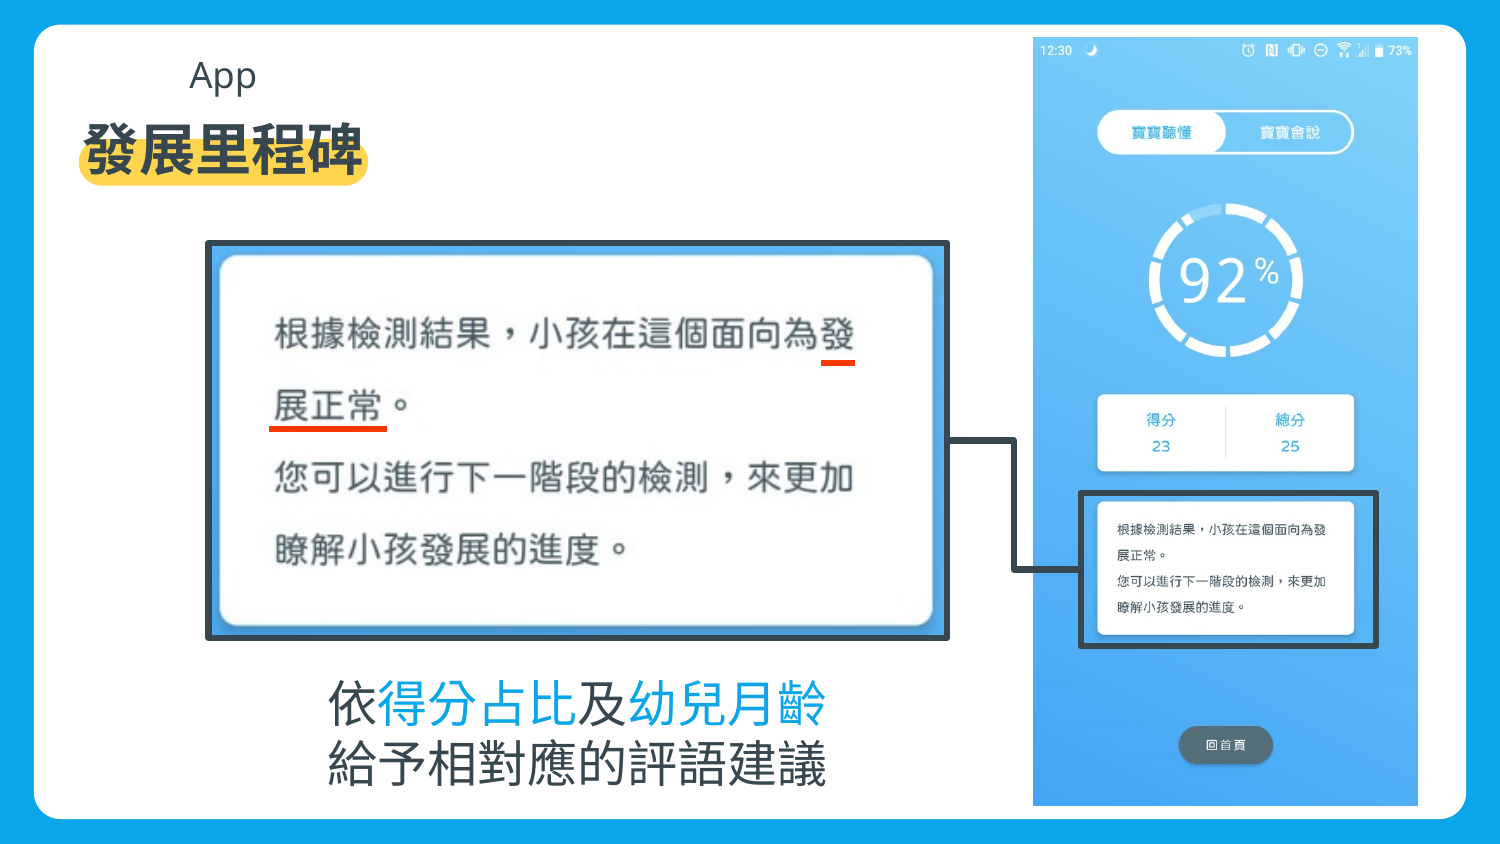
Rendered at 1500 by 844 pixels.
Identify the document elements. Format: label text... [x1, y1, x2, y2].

text_box 依得分占比及幼兒月齡 給予相對應的評語建議 [300, 664, 856, 802]
list App [93, 43, 354, 103]
list 發展里程碑 [64, 111, 383, 194]
picture [1084, 496, 1373, 643]
picture [211, 246, 944, 635]
picture [1033, 38, 1418, 806]
